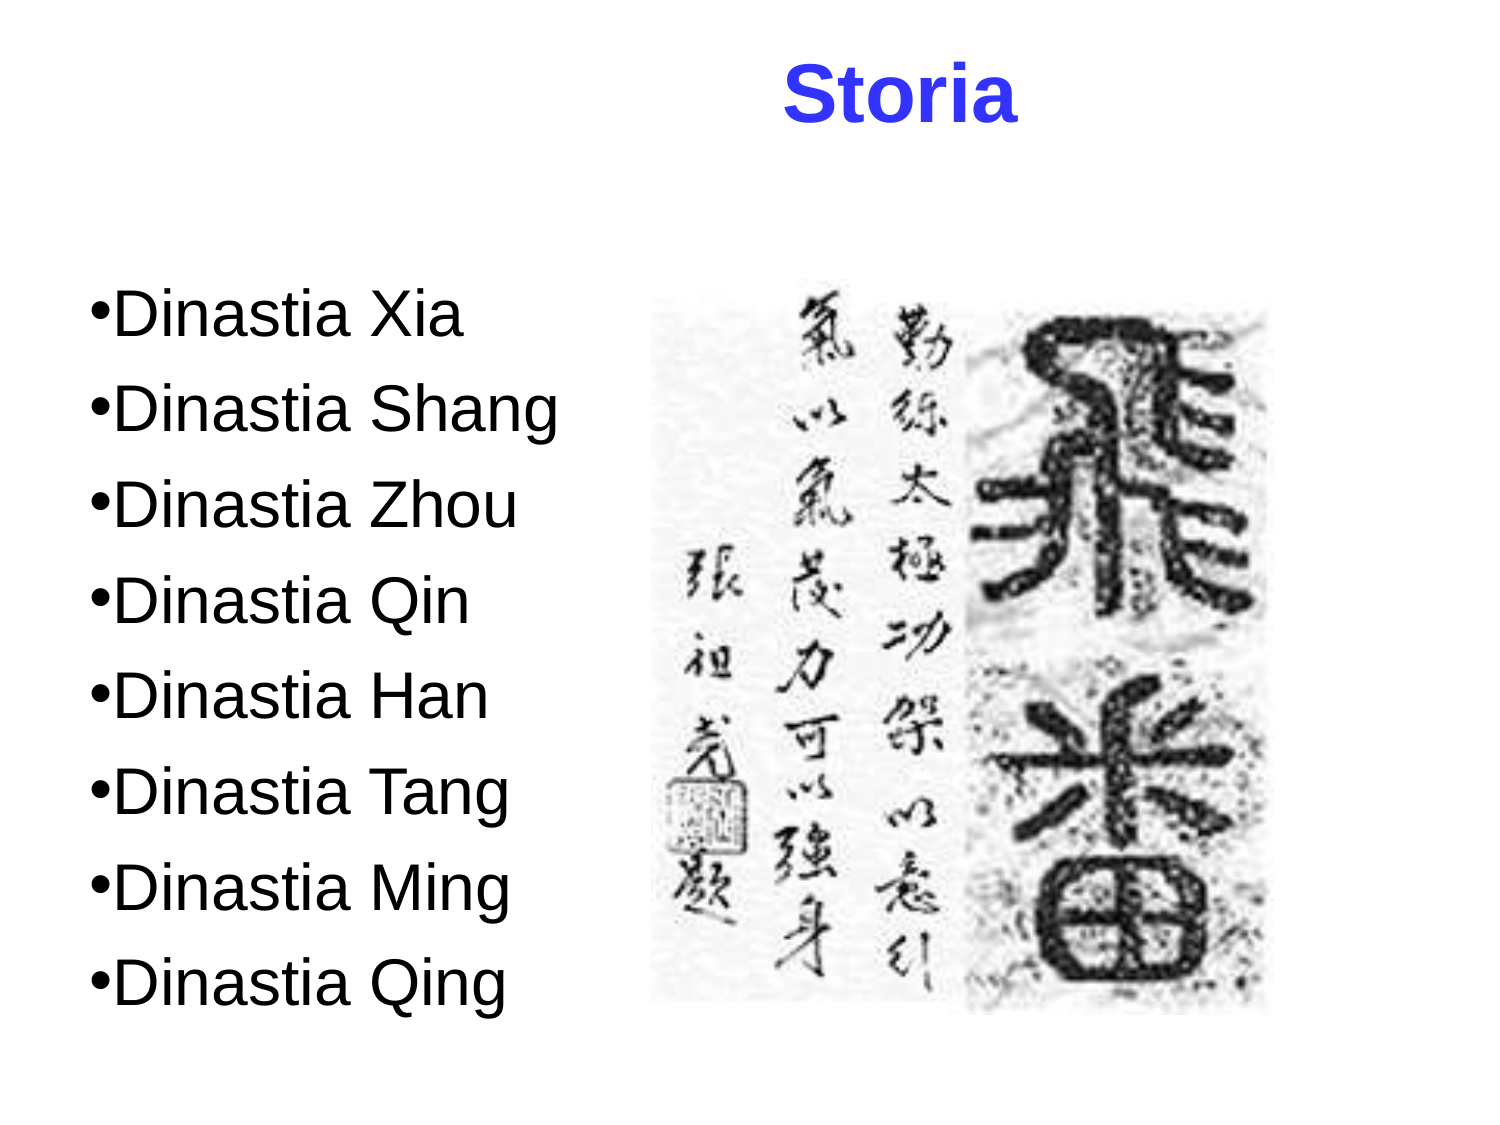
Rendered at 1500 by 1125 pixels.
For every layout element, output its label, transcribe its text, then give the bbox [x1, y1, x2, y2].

picture [651, 279, 1274, 1015]
title Storia [75, 30, 1426, 247]
list Dinastia Xia Dinastia Shang Dinastia Zhou Dinastia Qin Dinastia Han Dinastia Tang Dinastia Ming Dinastia Qing [75, 262, 1426, 1035]
